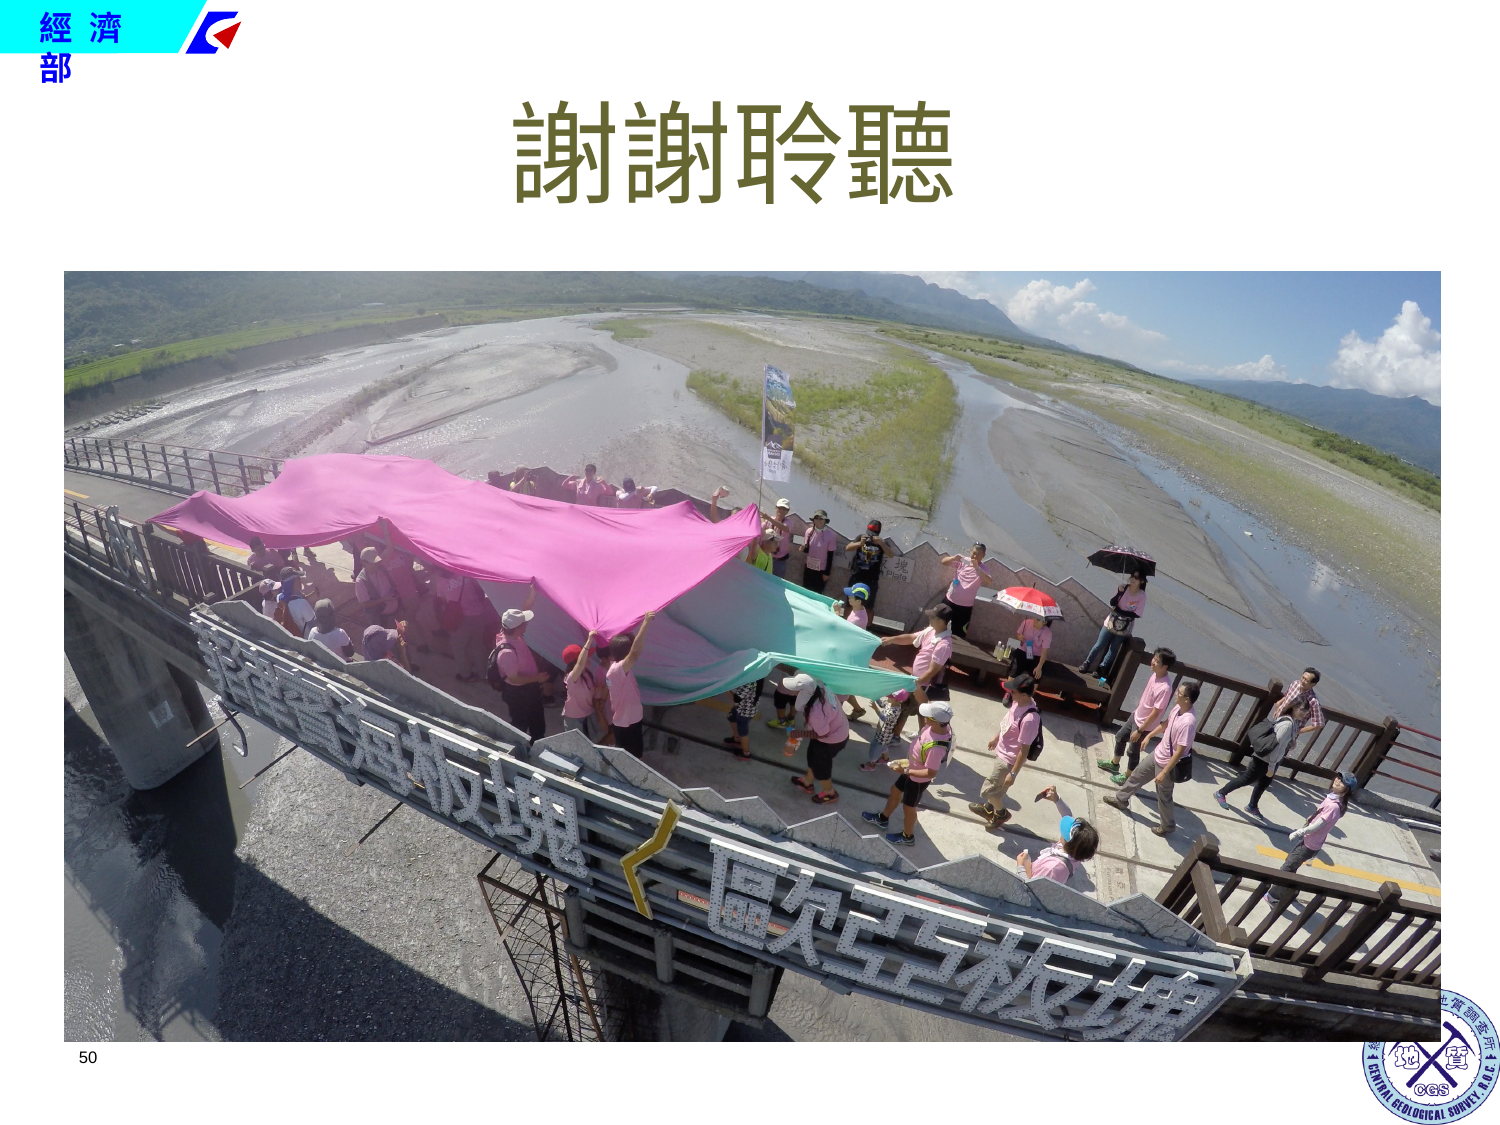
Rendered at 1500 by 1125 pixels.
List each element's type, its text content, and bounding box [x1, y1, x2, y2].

text_box 謝謝聆聽 [864, 127, 880, 135]
text_box 謝謝聆聽 [931, 132, 941, 146]
text_box 謝謝聆聽 [864, 141, 880, 150]
text_box 謝謝聆聽 [668, 120, 682, 129]
text_box 謝謝聆聽 [556, 136, 570, 145]
text_box 謝謝聆聽 [668, 152, 682, 161]
text_box 謝謝聆聽 [668, 136, 682, 145]
text_box 謝謝聆聽 [556, 120, 570, 129]
text_box 謝謝聆聽 [917, 132, 926, 146]
text_box 謝謝聆聽 [230, 101, 1235, 232]
picture [64, 267, 1500, 1125]
text_box 謝謝聆聽 [556, 152, 570, 161]
text_box 謝謝聆聽 [903, 132, 911, 146]
text_box 謝謝聆聽 [864, 112, 880, 121]
